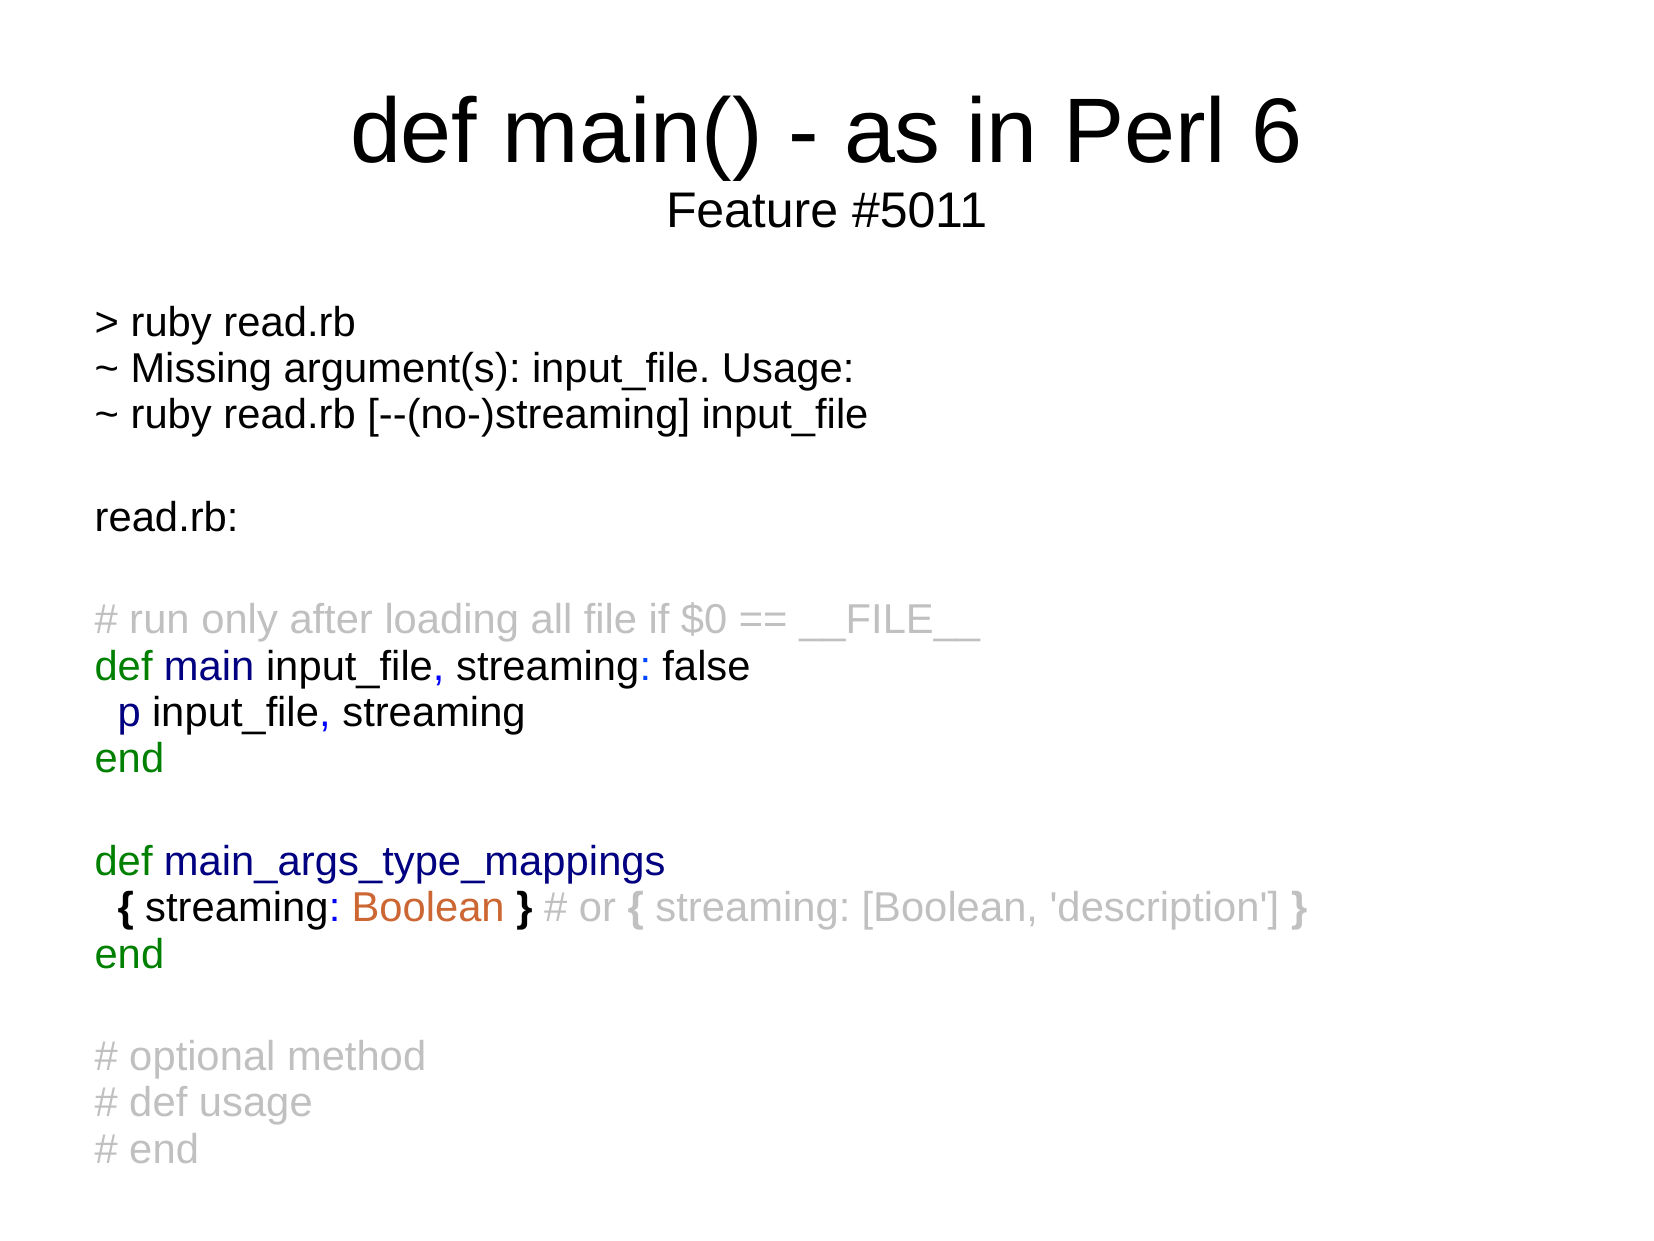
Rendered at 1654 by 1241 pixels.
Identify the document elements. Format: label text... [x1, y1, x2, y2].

subtitle > ruby read.rb ~ Missing argument(s): input_file. Usage: ~ ruby read.rb [--(no-)streaming] input_file read.rb: # run only after loading all file if $0 == __FILE__ def main input_file, streaming: false p input_file, streaming end def main_args_type_mappings { streaming: Boolean } # or { streaming: [Boolean, 'description'] } end # optional method # def usage # end [94, 277, 1512, 1193]
title def main() - as in Perl 6 Feature #5011 [82, 55, 1571, 263]
